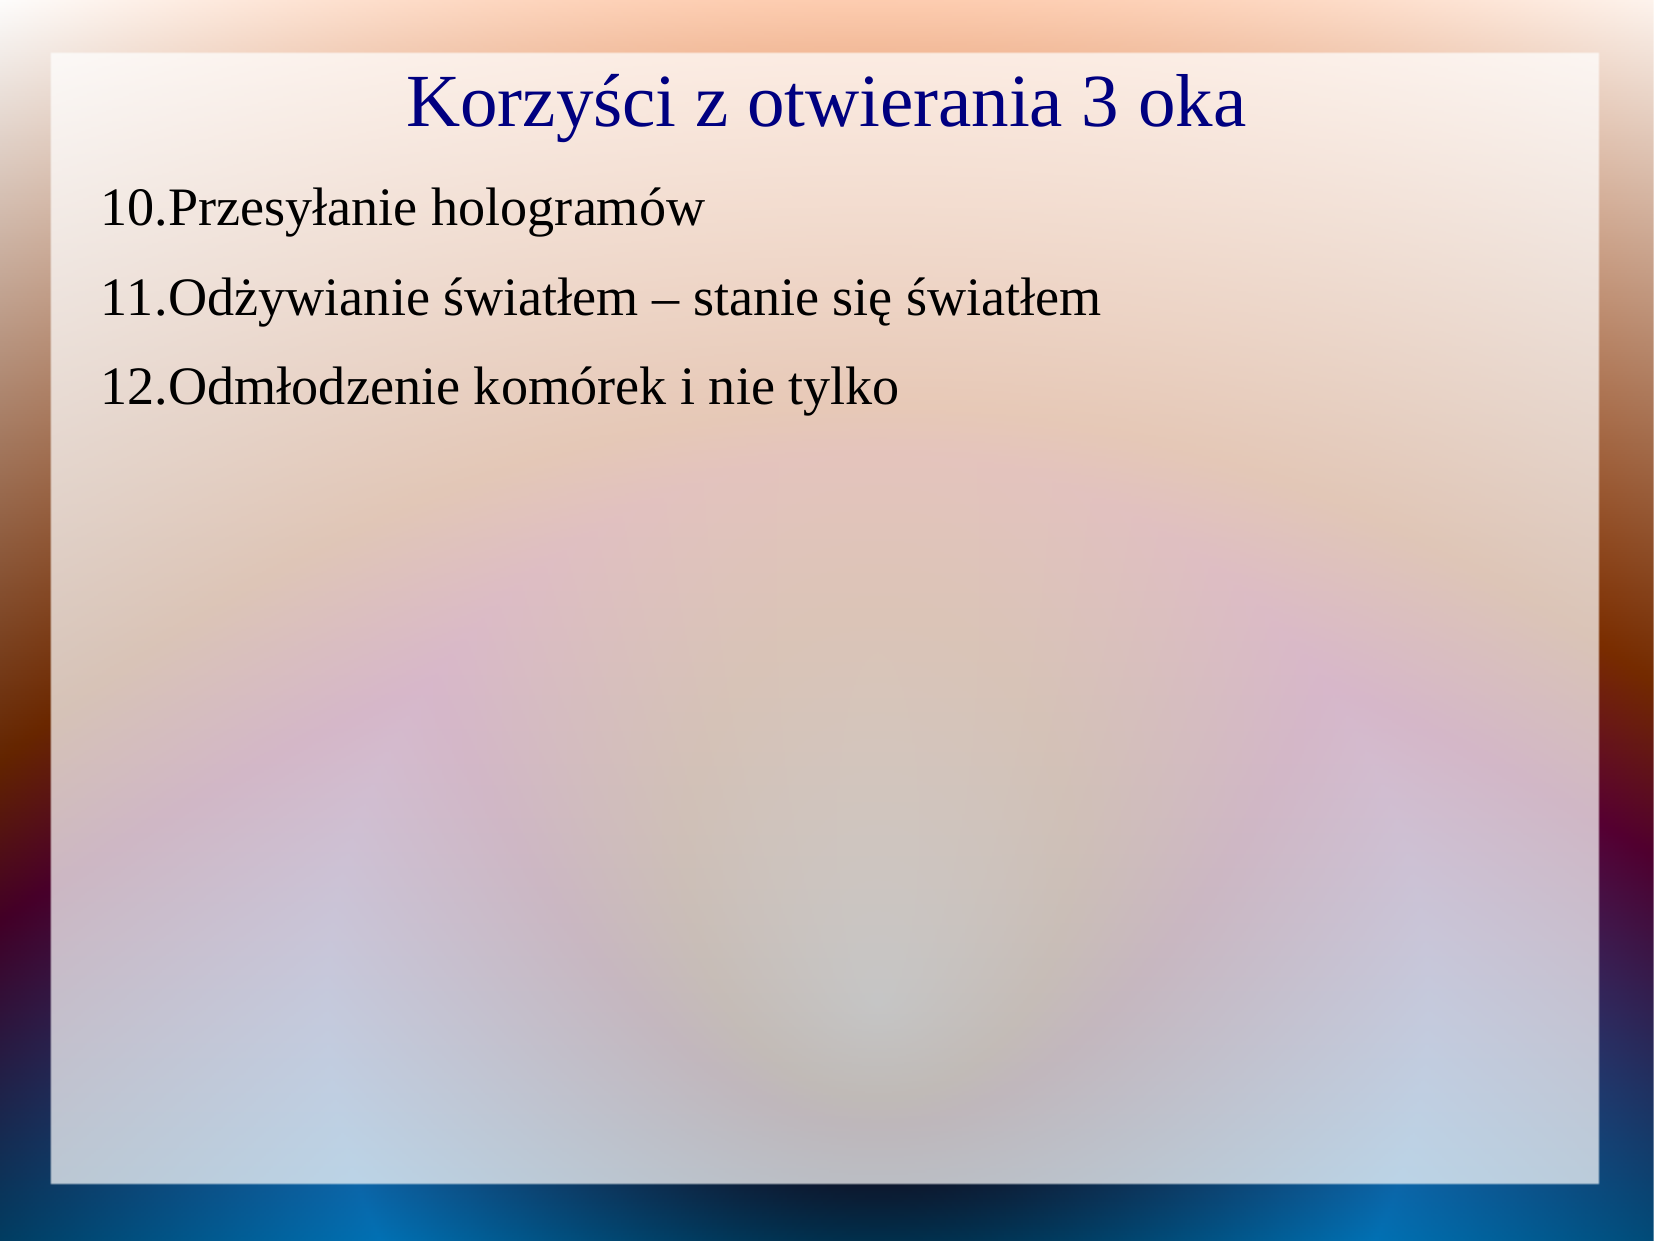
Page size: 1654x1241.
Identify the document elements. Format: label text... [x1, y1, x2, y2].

picture [0, 0, 1654, 1241]
list Przesyłanie hologramów Odżywianie światłem – stanie się światłem Odmłodzenie komórek i nie tylko [82, 177, 1571, 1182]
title Korzyści z otwierania 3 oka [82, 55, 1571, 148]
